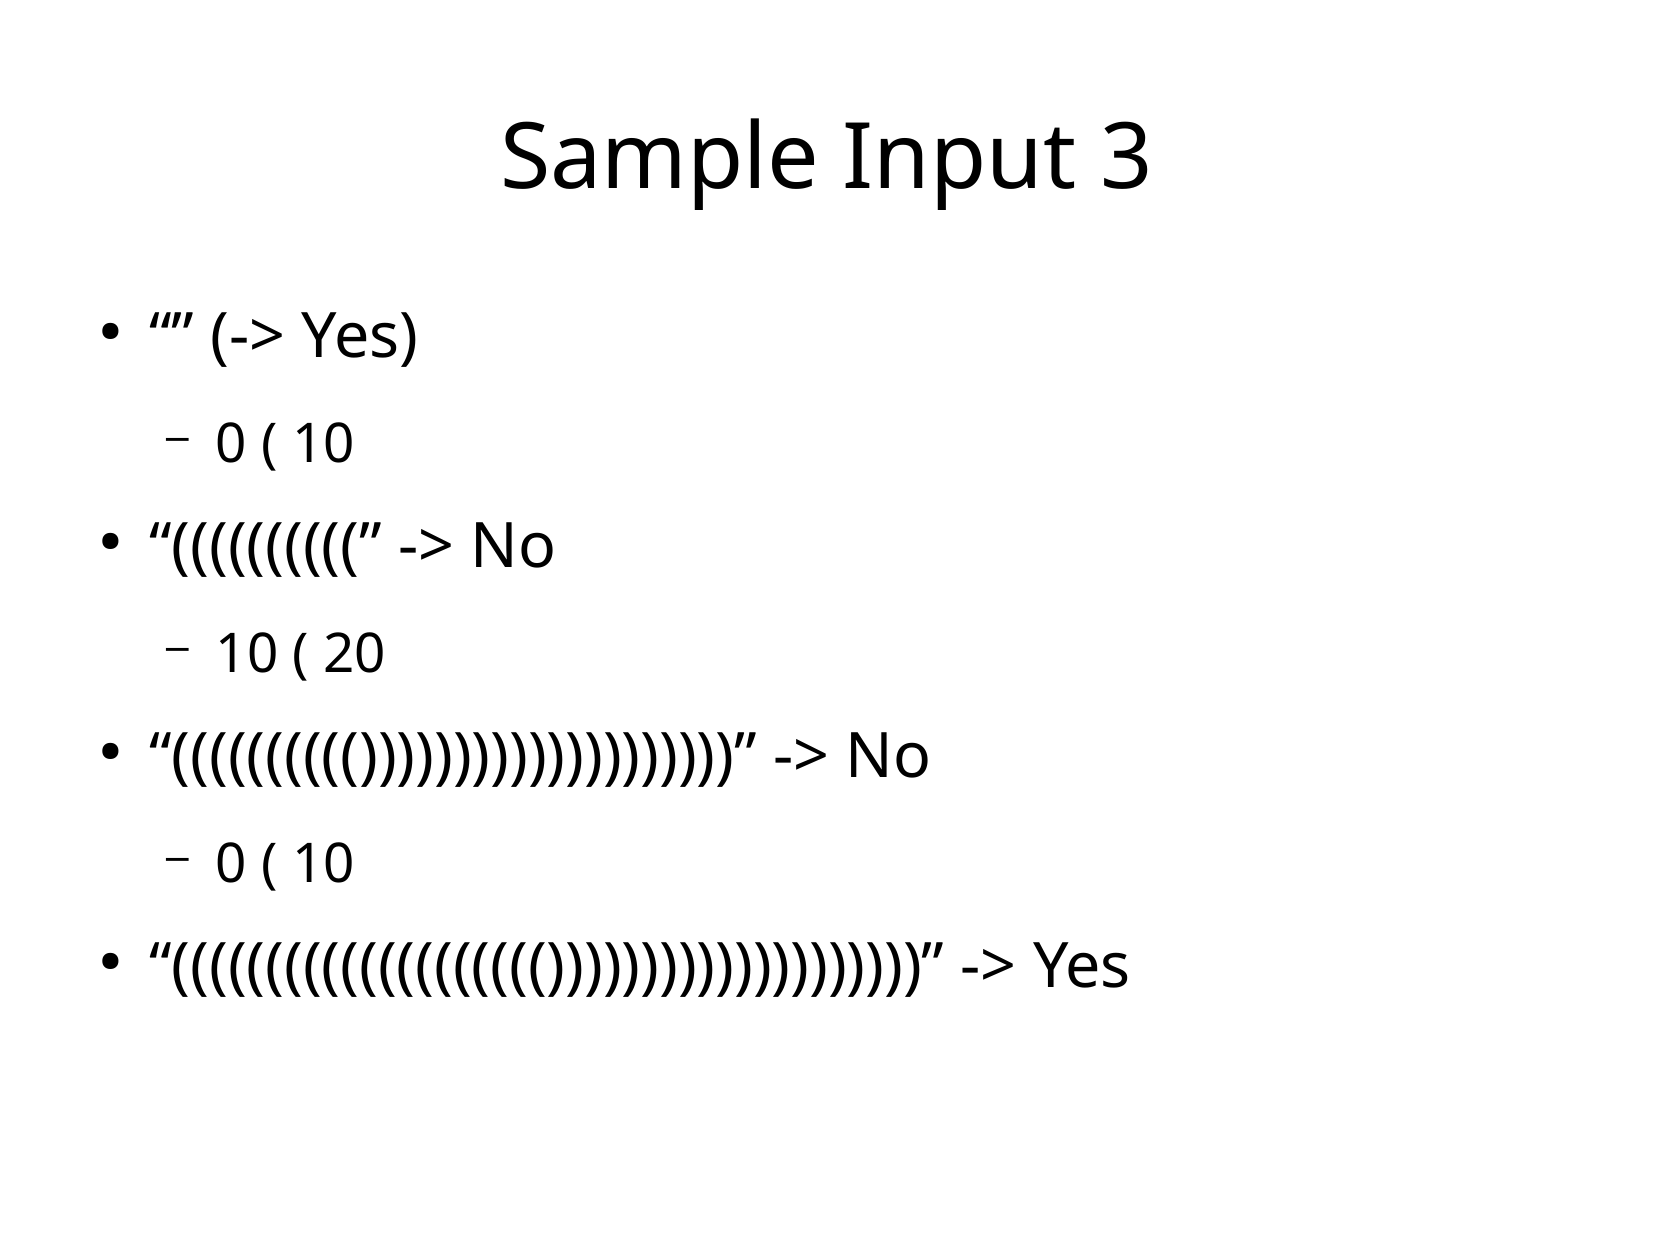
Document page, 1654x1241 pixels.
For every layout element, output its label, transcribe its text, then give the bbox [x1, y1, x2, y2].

list “” (-> Yes) 0 ( 10 “((((((((((” -> No 10 ( 20 “(((((((((())))))))))))))))))))” -> No 0 ( 10 “(((((((((((((((((((())))))))))))))))))))” -> Yes [82, 290, 1538, 1010]
title Sample Input 3 [82, 49, 1571, 257]
